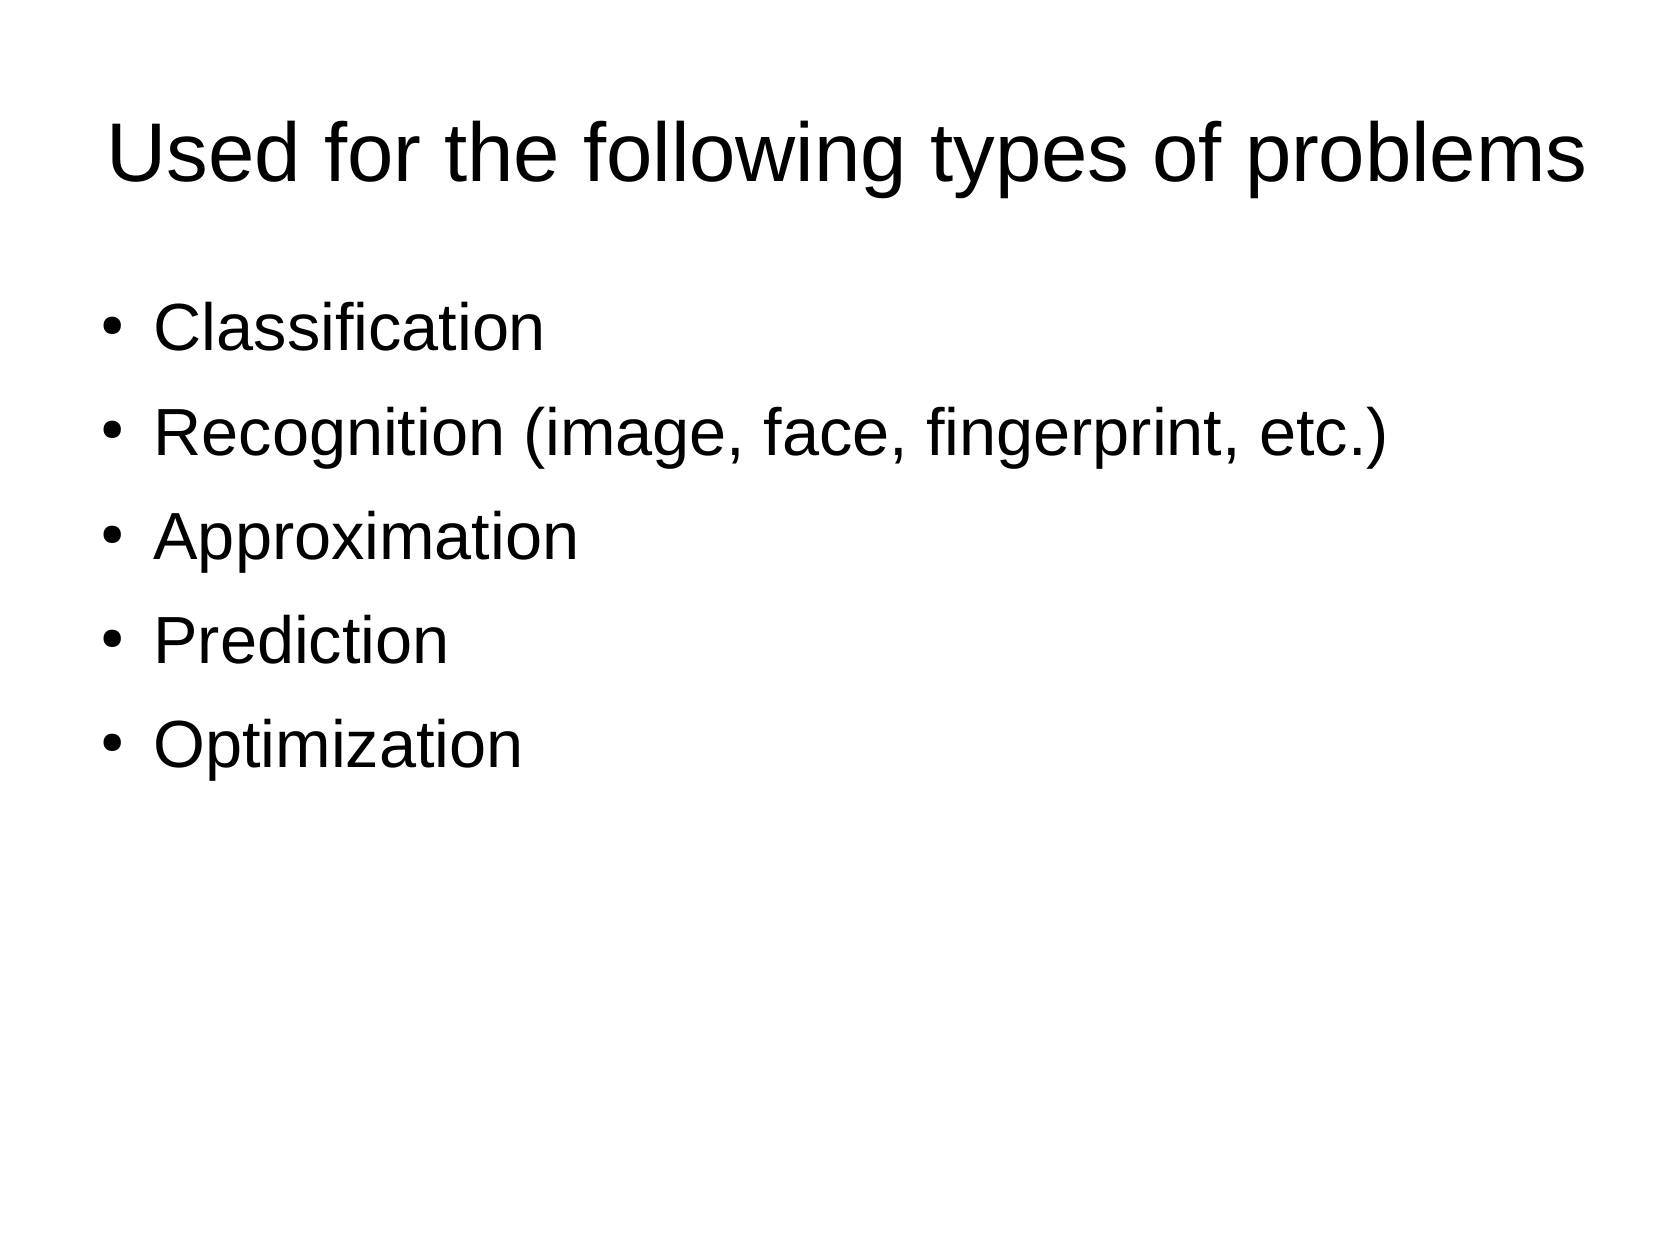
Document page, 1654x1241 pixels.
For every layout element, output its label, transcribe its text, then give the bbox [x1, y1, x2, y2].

list Classification Recognition (image, face, fingerprint, etc.) Approximation Prediction Optimization [82, 290, 1571, 1109]
title Used for the following types of problems [82, 49, 1613, 257]
